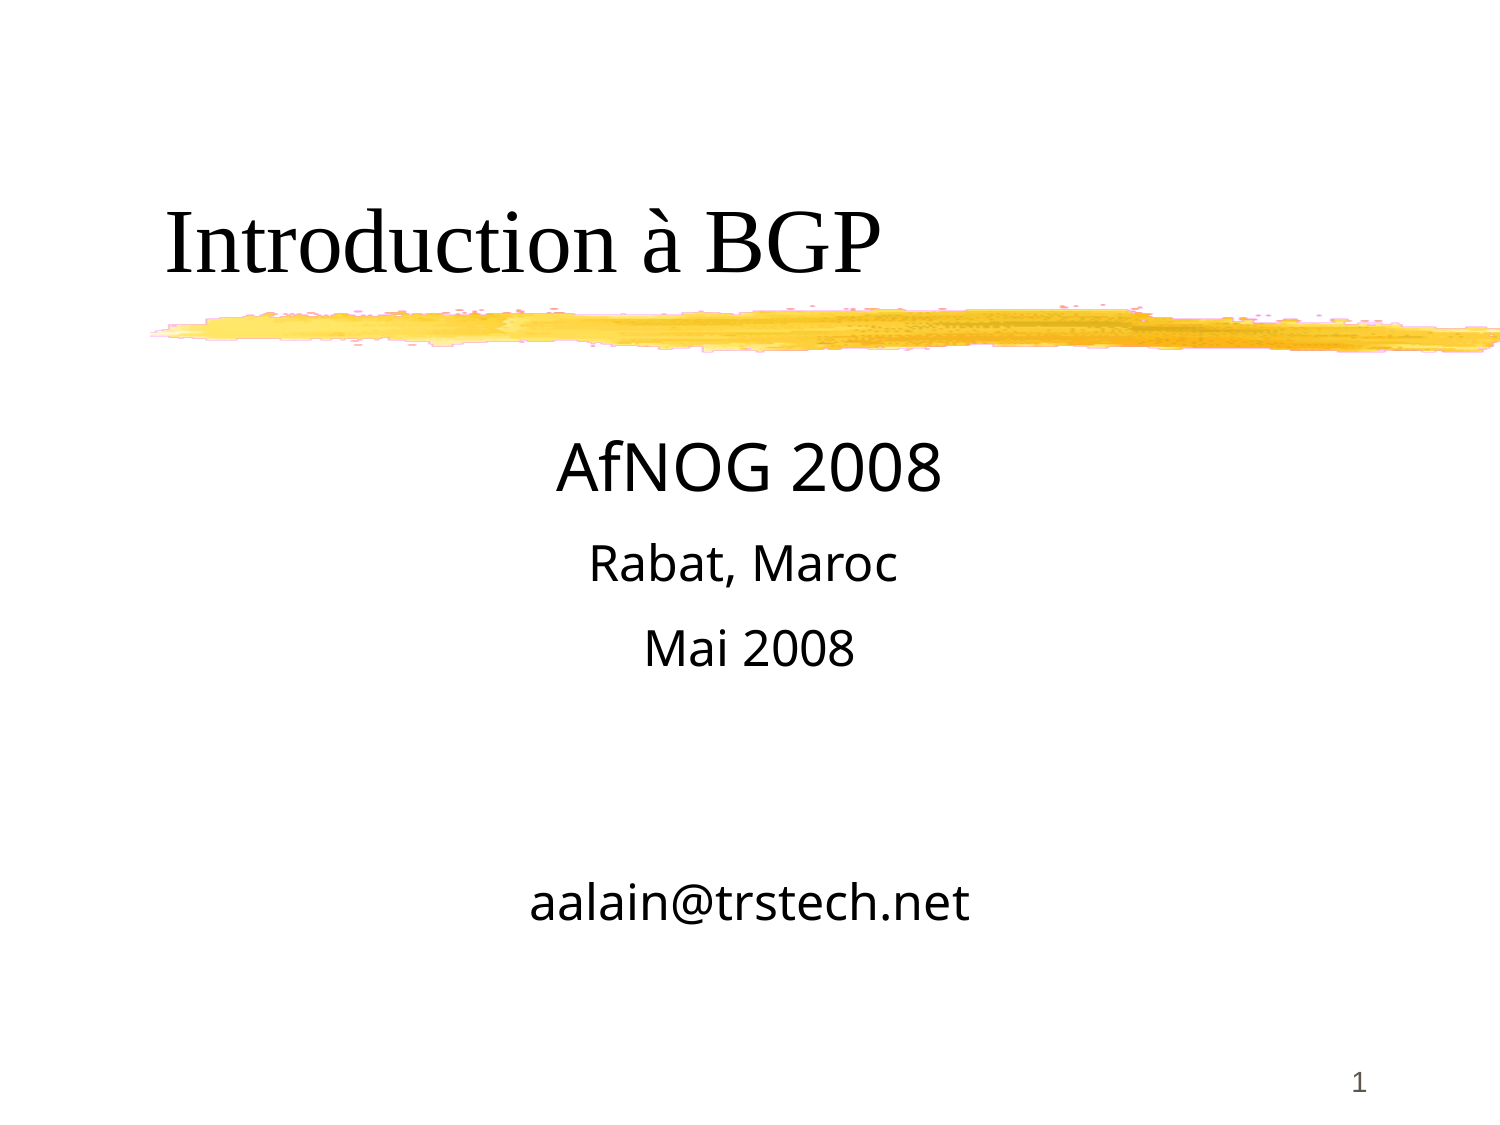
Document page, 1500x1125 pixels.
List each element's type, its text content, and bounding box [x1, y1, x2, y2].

title Introduction à BGP [149, 112, 1417, 300]
picture [150, 299, 1500, 363]
text_box AfNOG 2008 Rabat, Maroc Mai 2008 aalain@trstech.net [225, 412, 1276, 1085]
text_box <number> [1083, 1021, 1383, 1107]
